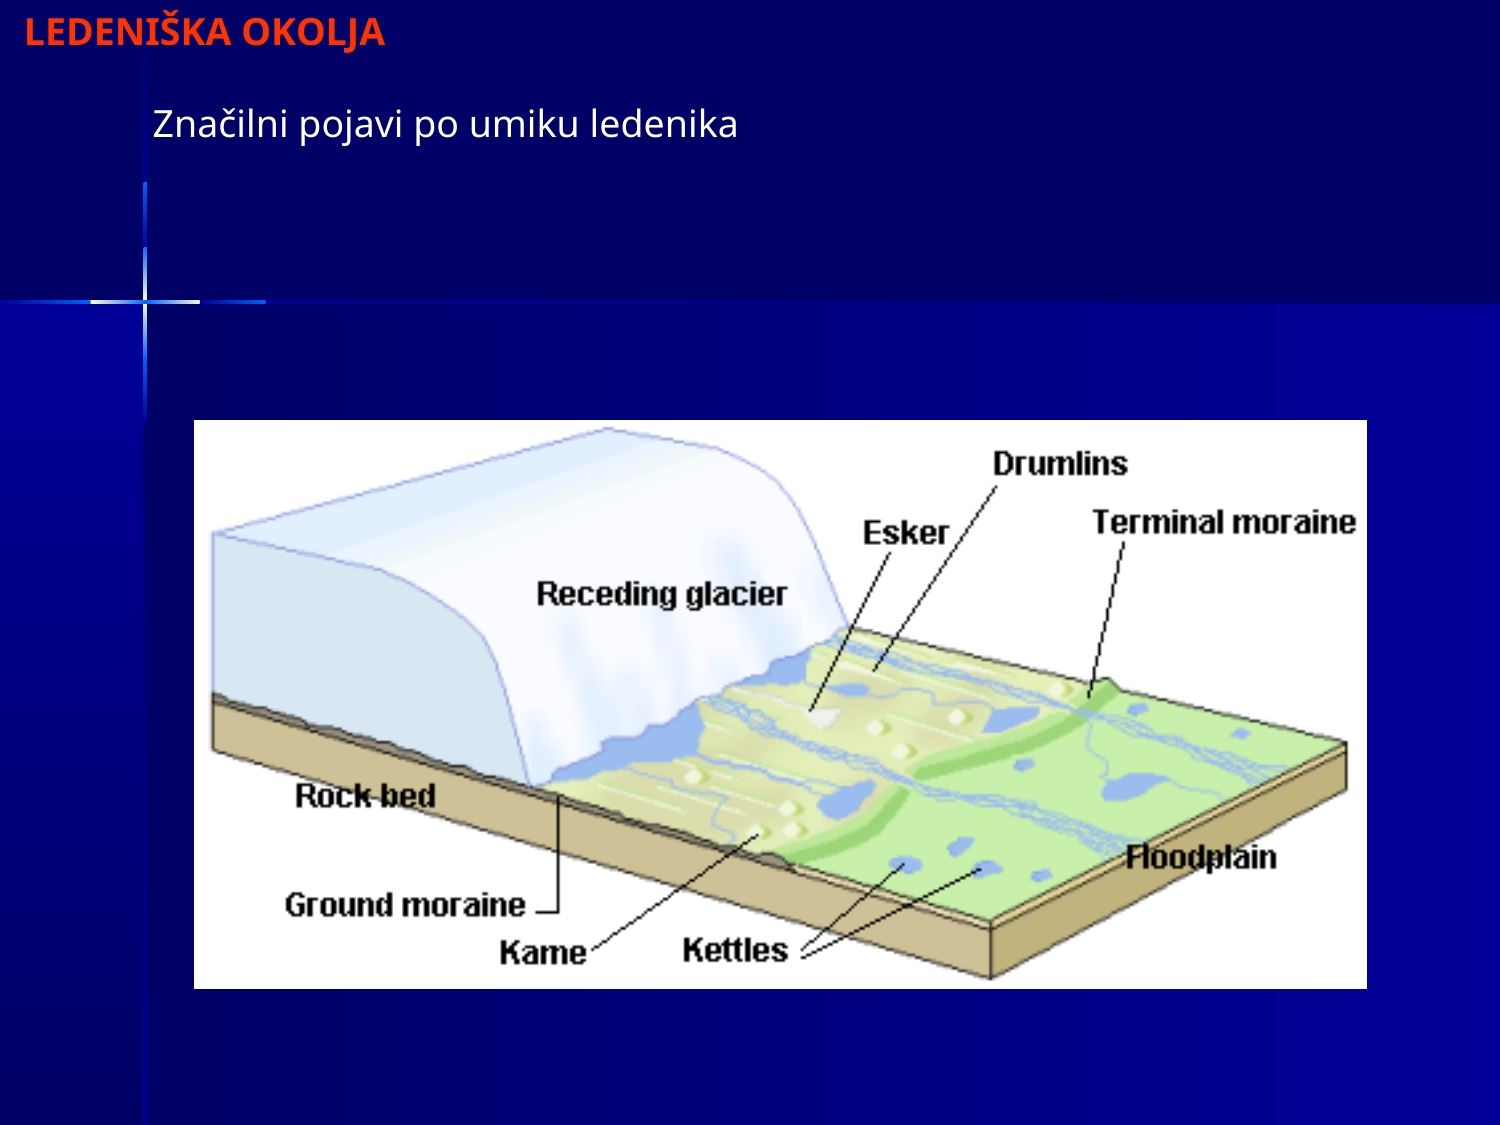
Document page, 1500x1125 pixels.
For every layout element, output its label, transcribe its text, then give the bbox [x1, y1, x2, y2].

text_box LEDENIŠKA OKOLJA [9, 0, 401, 61]
picture [194, 420, 1367, 989]
text_box Značilni pojavi po umiku ledenika [137, 92, 755, 153]
